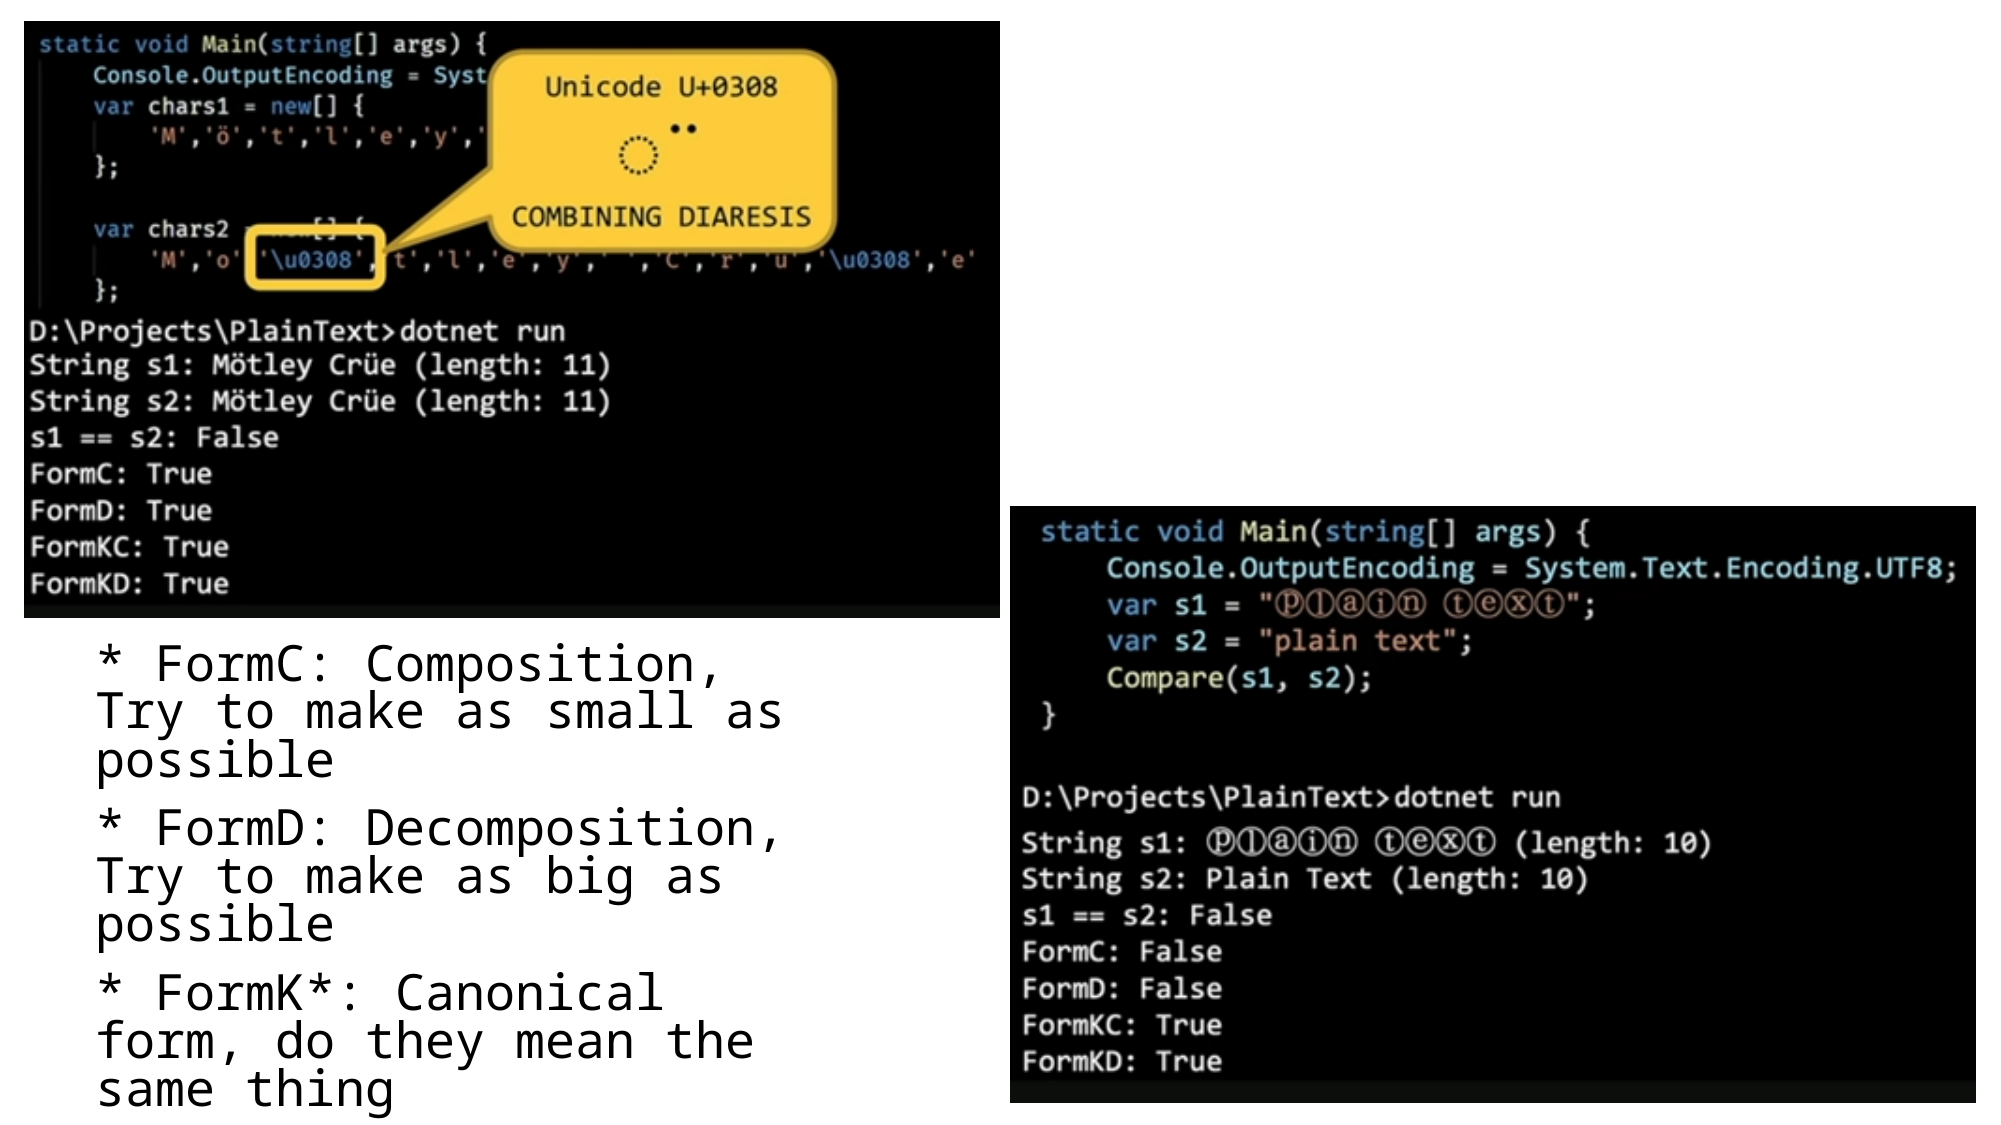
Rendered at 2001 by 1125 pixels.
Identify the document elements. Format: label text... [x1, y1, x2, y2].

picture [24, 21, 1000, 618]
picture [1010, 506, 1976, 1103]
text_box * FormC: Composition, Try to make as small as possible * FormD: Decomposition, Try to make as big as possible * FormK*: Canonical form, do they mean the same thing [80, 635, 842, 1125]
